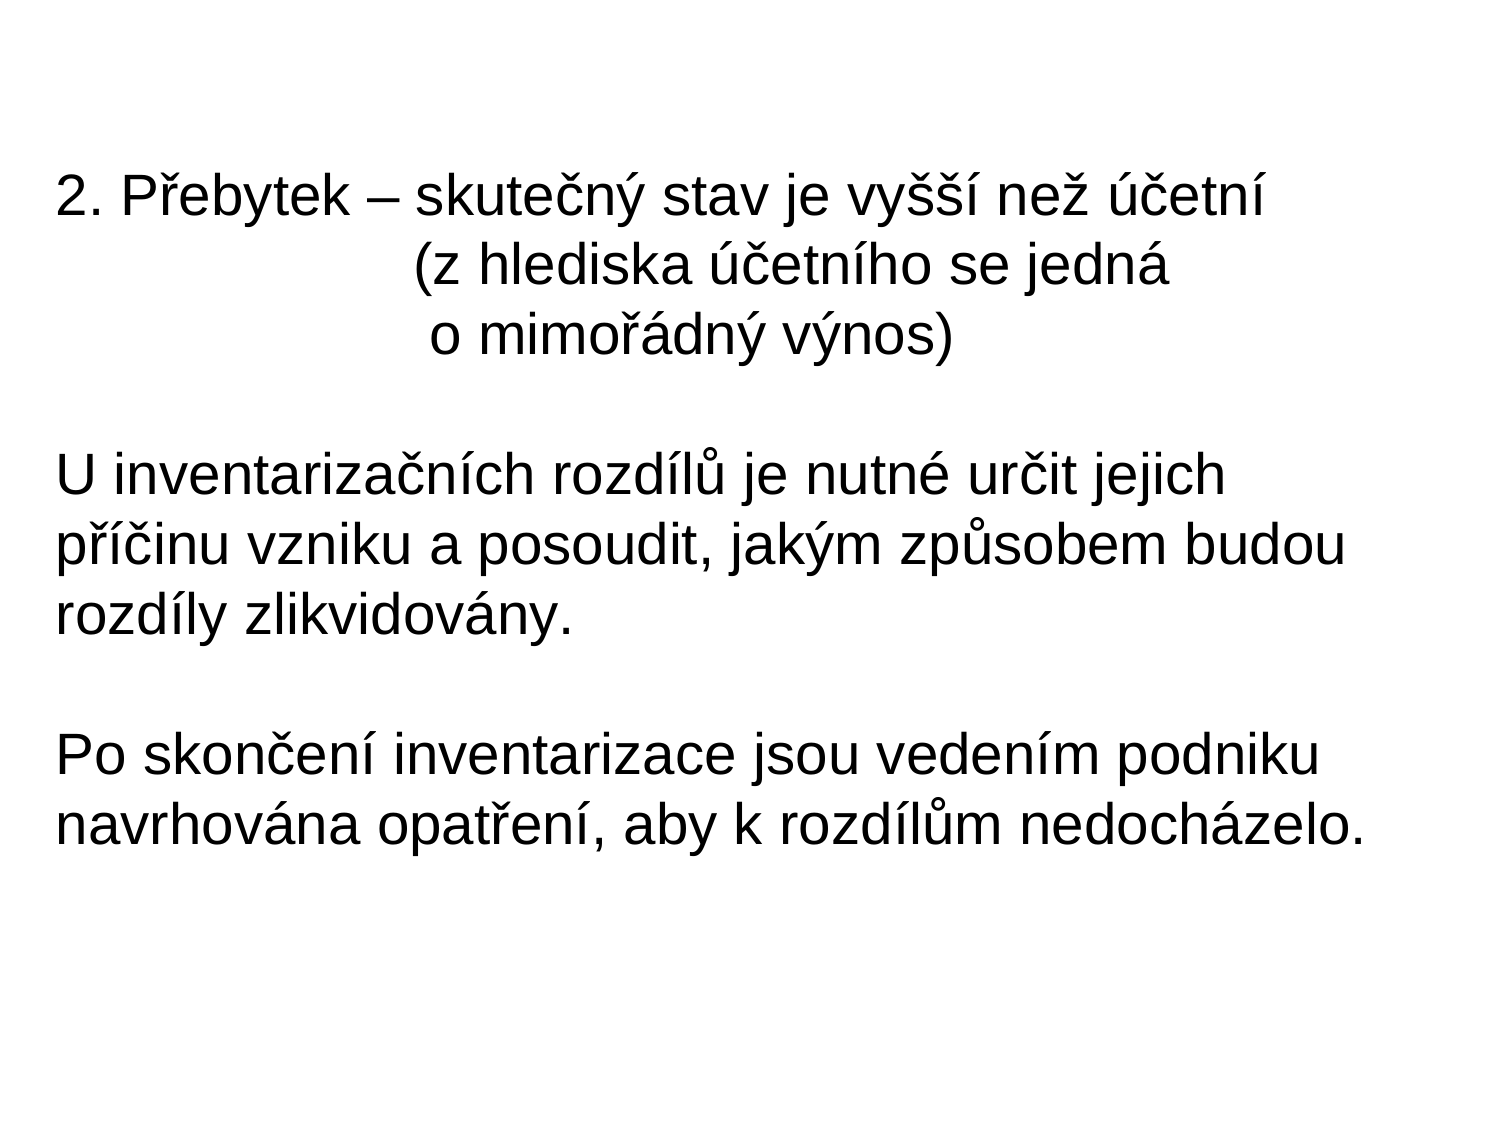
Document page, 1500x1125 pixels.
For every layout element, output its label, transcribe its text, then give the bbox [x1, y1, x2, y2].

text_box 2. Přebytek – skutečný stav je vyšší než účetní (z hlediska účetního se jedná o mimořádný výnos) U inventarizačních rozdílů je nutné určit jejich příčinu vzniku a posoudit, jakým způsobem budou rozdíly zlikvidovány. Po skončení inventarizace jsou vedením podniku navrhována opatření, aby k rozdílům nedocházelo. [41, 148, 1459, 865]
